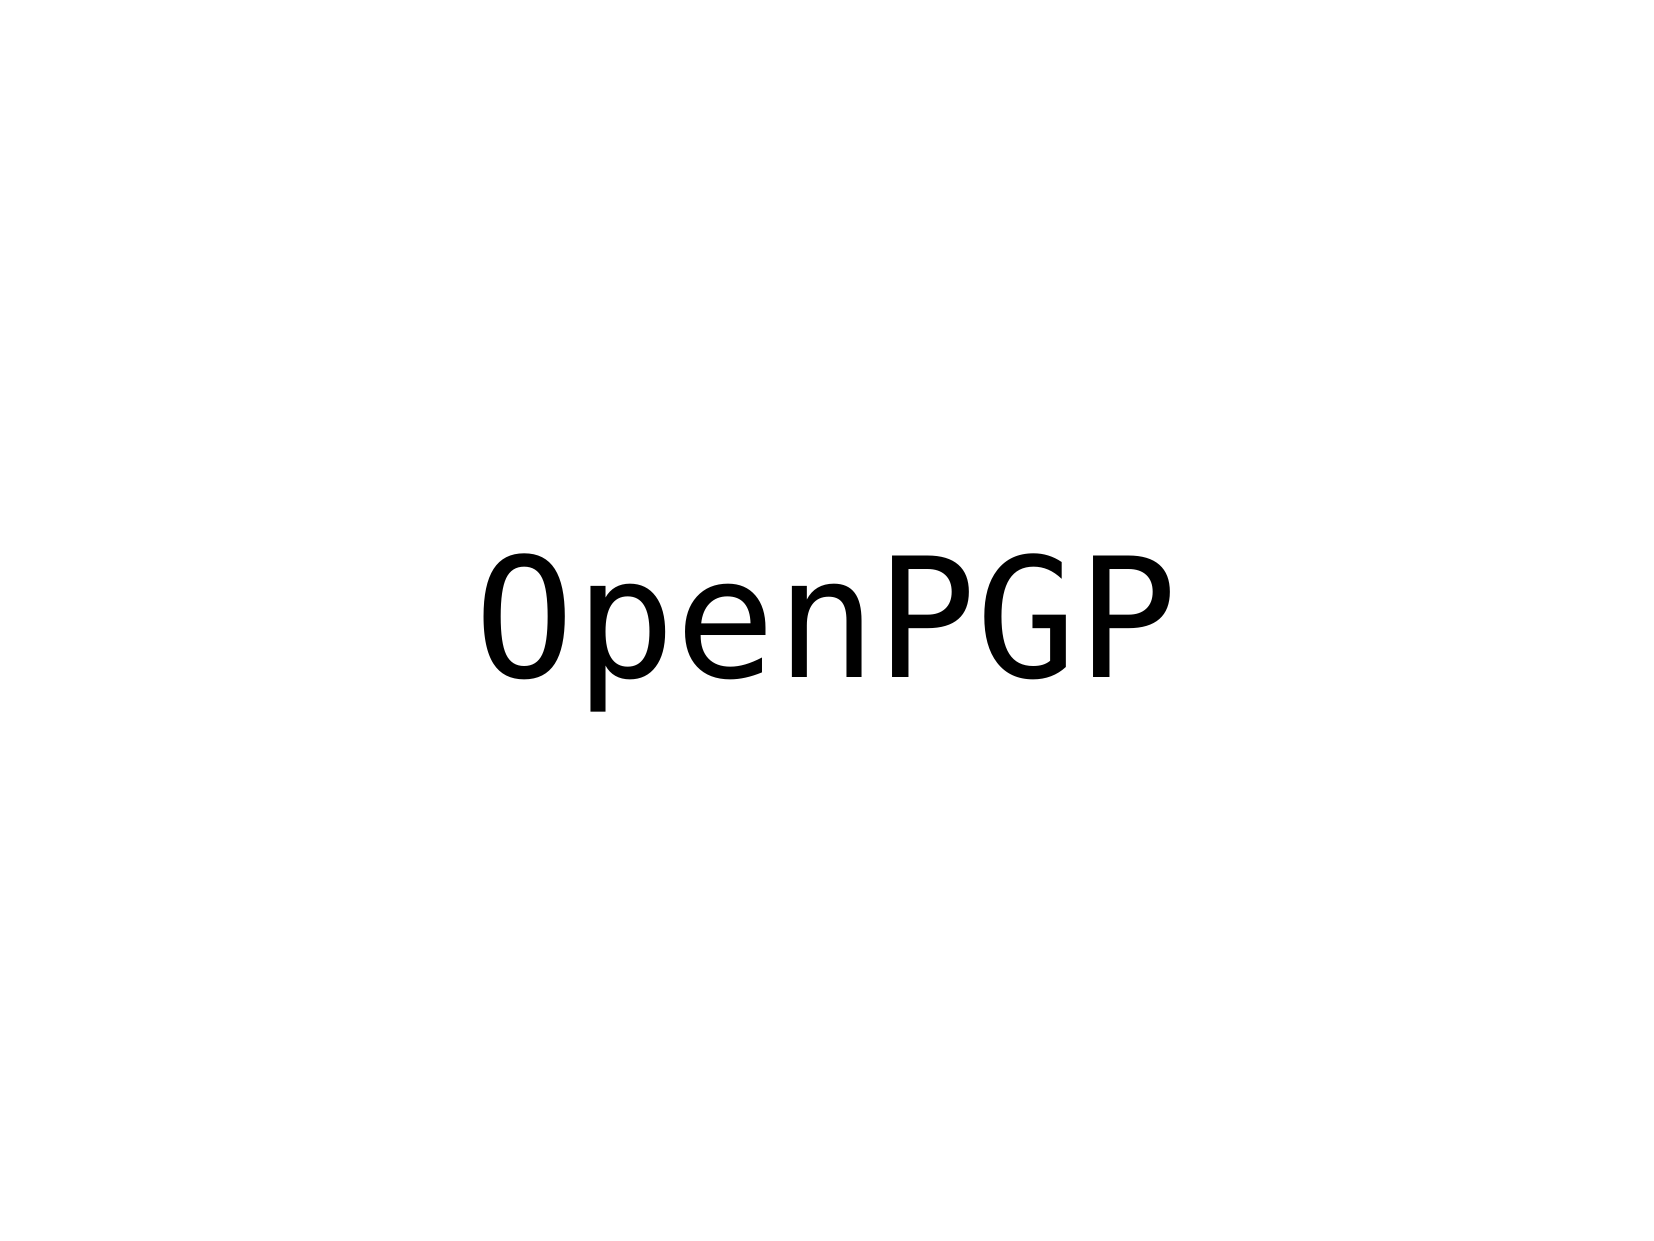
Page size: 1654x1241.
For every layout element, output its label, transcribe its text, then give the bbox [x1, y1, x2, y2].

title OpenPGP [82, 523, 1571, 718]
